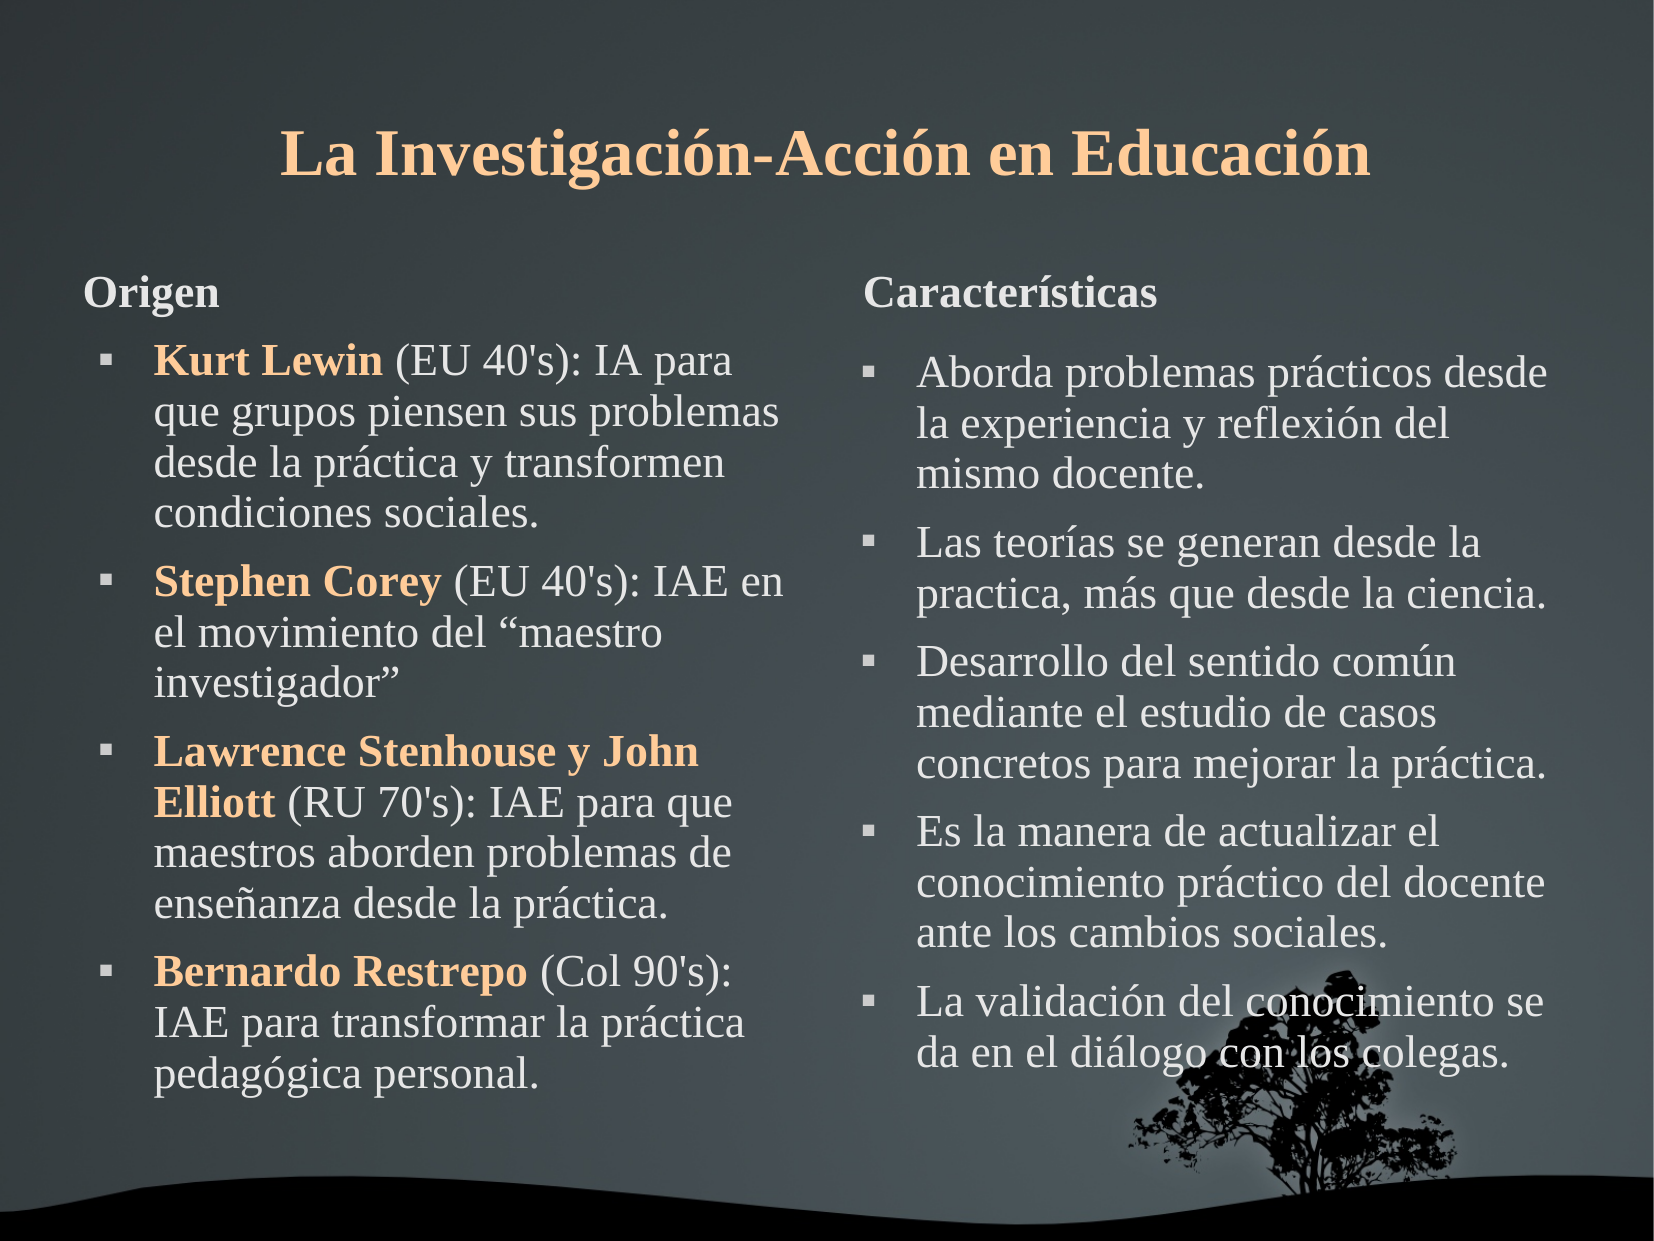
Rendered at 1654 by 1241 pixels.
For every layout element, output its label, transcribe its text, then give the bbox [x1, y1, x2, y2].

list Origen Kurt Lewin (EU 40's): IA para que grupos piensen sus problemas desde la práctica y transformen condiciones sociales. Stephen Corey (EU 40's): IAE en el movimiento del “maestro investigador” Lawrence Stenhouse y John Elliott (RU 70's): IAE para que maestros aborden problemas de enseñanza desde la práctica. Bernardo Restrepo (Col 90's): IAE para transformar la práctica pedagógica personal. [82, 266, 809, 1099]
list Características Aborda problemas prácticos desde la experiencia y reflexión del mismo docente. Las teorías se generan desde la practica, más que desde la ciencia. Desarrollo del sentido común mediante el estudio de casos concretos para mejorar la práctica. Es la manera de actualizar el conocimiento práctico del docente ante los cambios sociales. La validación del conocimiento se da en el diálogo con los colegas. [845, 266, 1572, 1078]
picture [0, 0, 1654, 1241]
title La Investigación-Acción en Educación [82, 56, 1571, 250]
